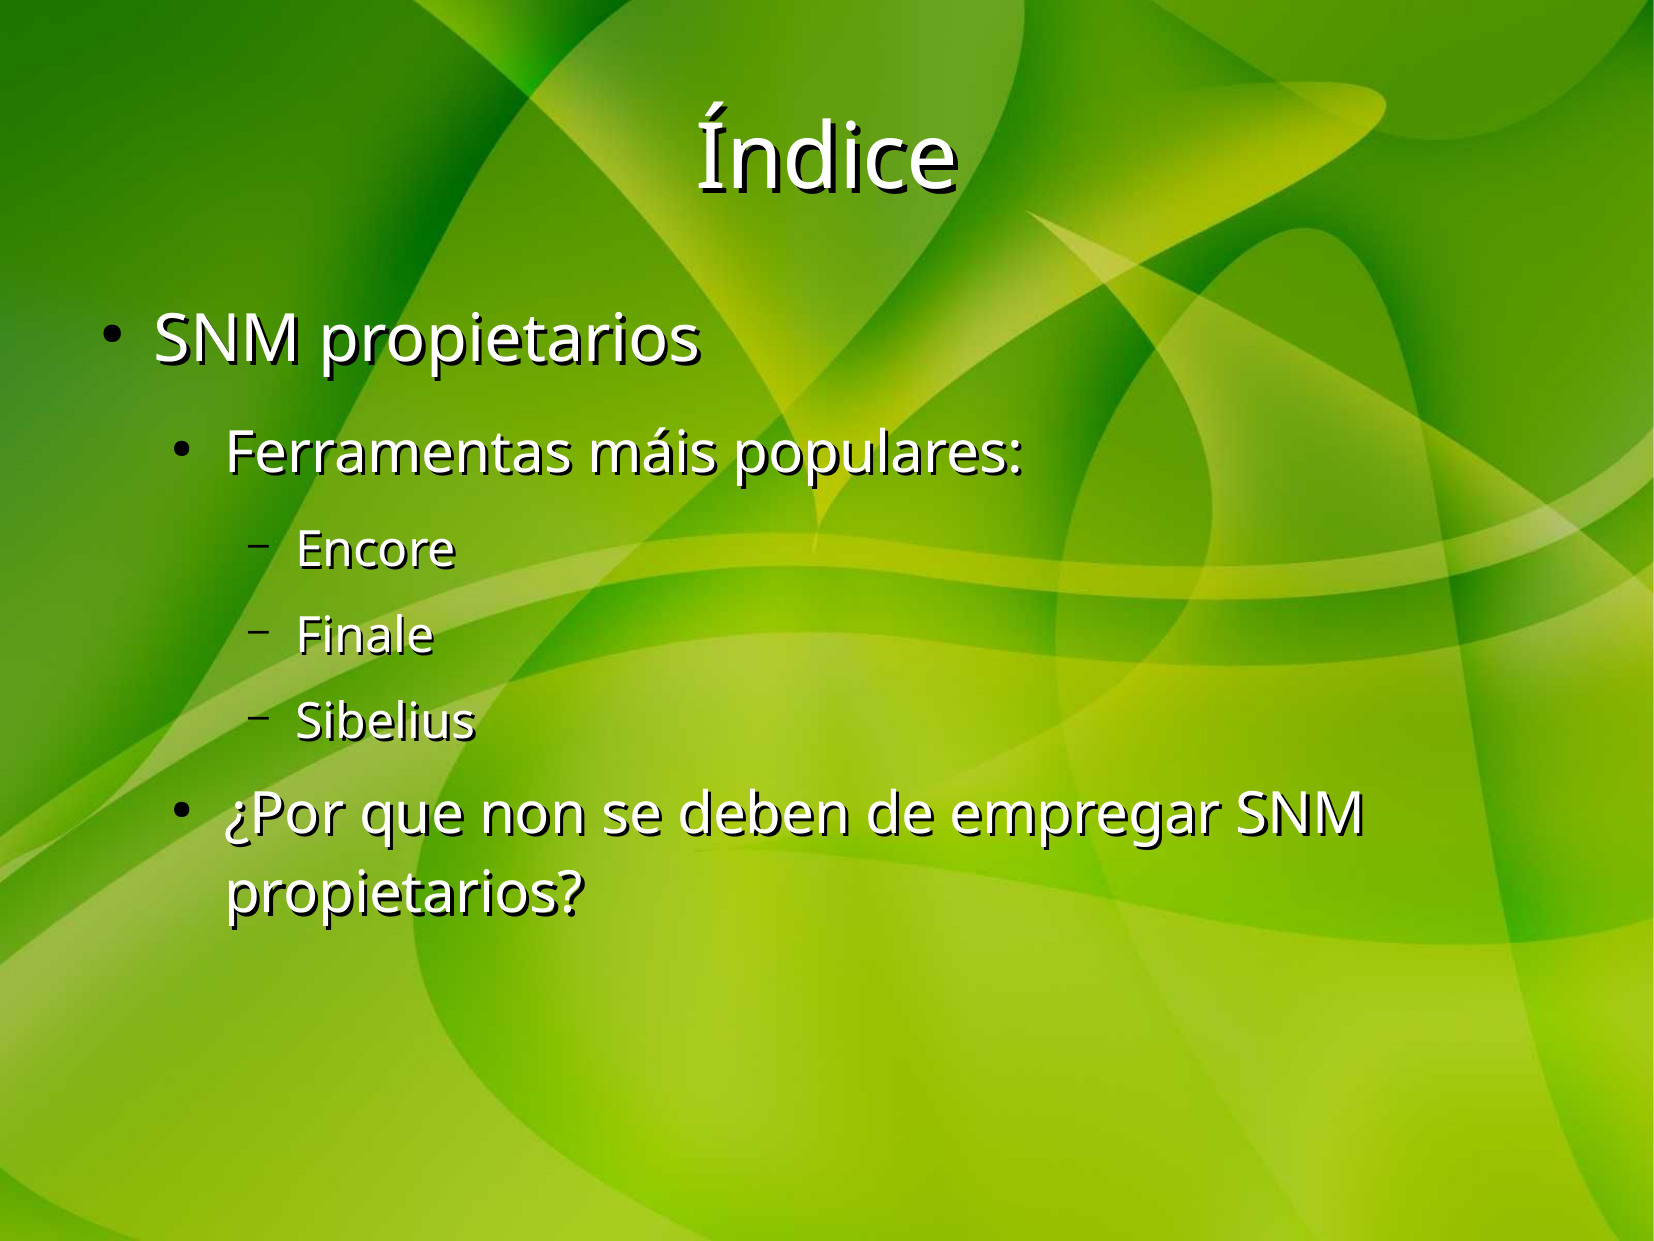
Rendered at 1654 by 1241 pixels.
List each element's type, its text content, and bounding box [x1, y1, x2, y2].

title Índice [82, 56, 1571, 250]
list SNM propietarios Ferramentas máis populares: Encore Finale Sibelius ¿Por que non se deben de empregar SNM propietarios? [82, 290, 1571, 1094]
picture [0, 0, 1654, 1241]
